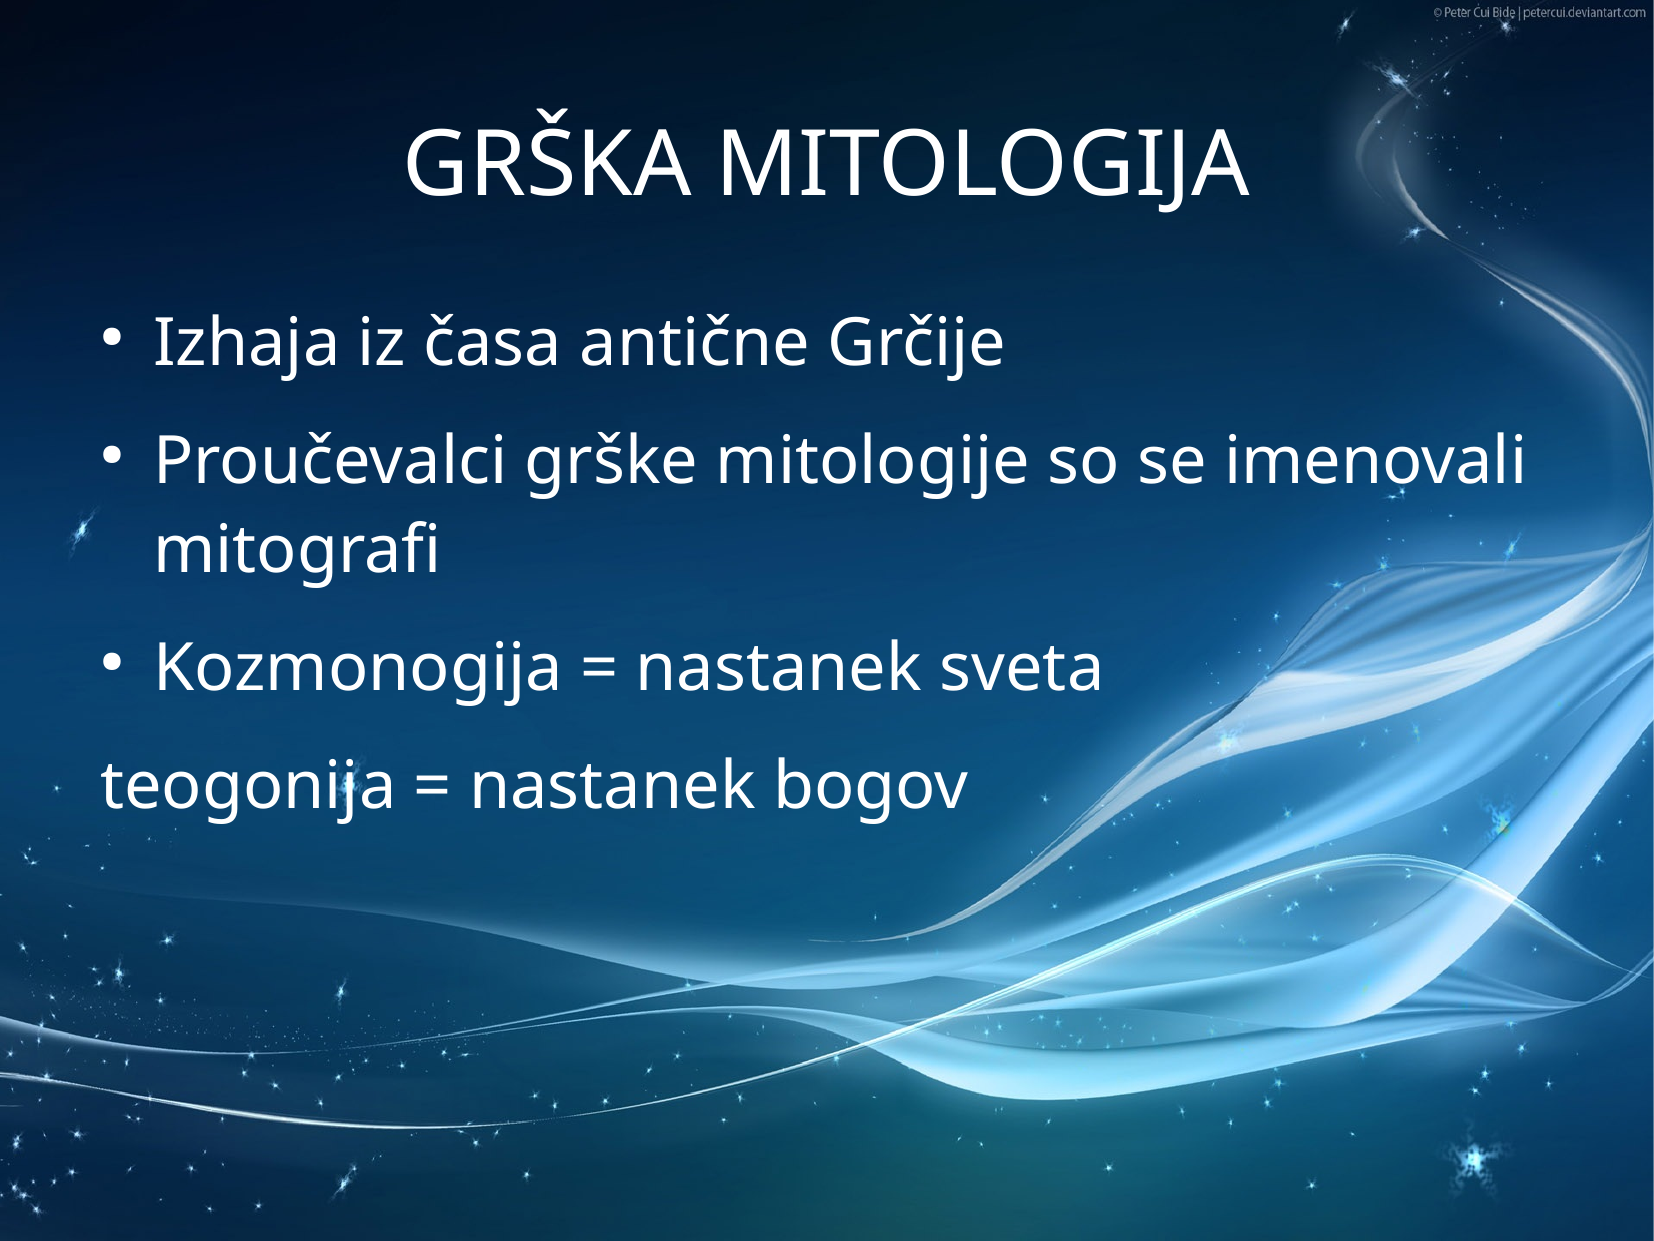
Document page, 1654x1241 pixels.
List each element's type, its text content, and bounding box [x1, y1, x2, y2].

list Izhaja iz časa antične Grčije Proučevalci grške mitologije so se imenovali mitografi Kozmonogija = nastanek sveta teogonija = nastanek bogov [82, 290, 1571, 1109]
picture [0, 0, 1654, 1241]
title GRŠKA MITOLOGIJA [82, 49, 1571, 257]
